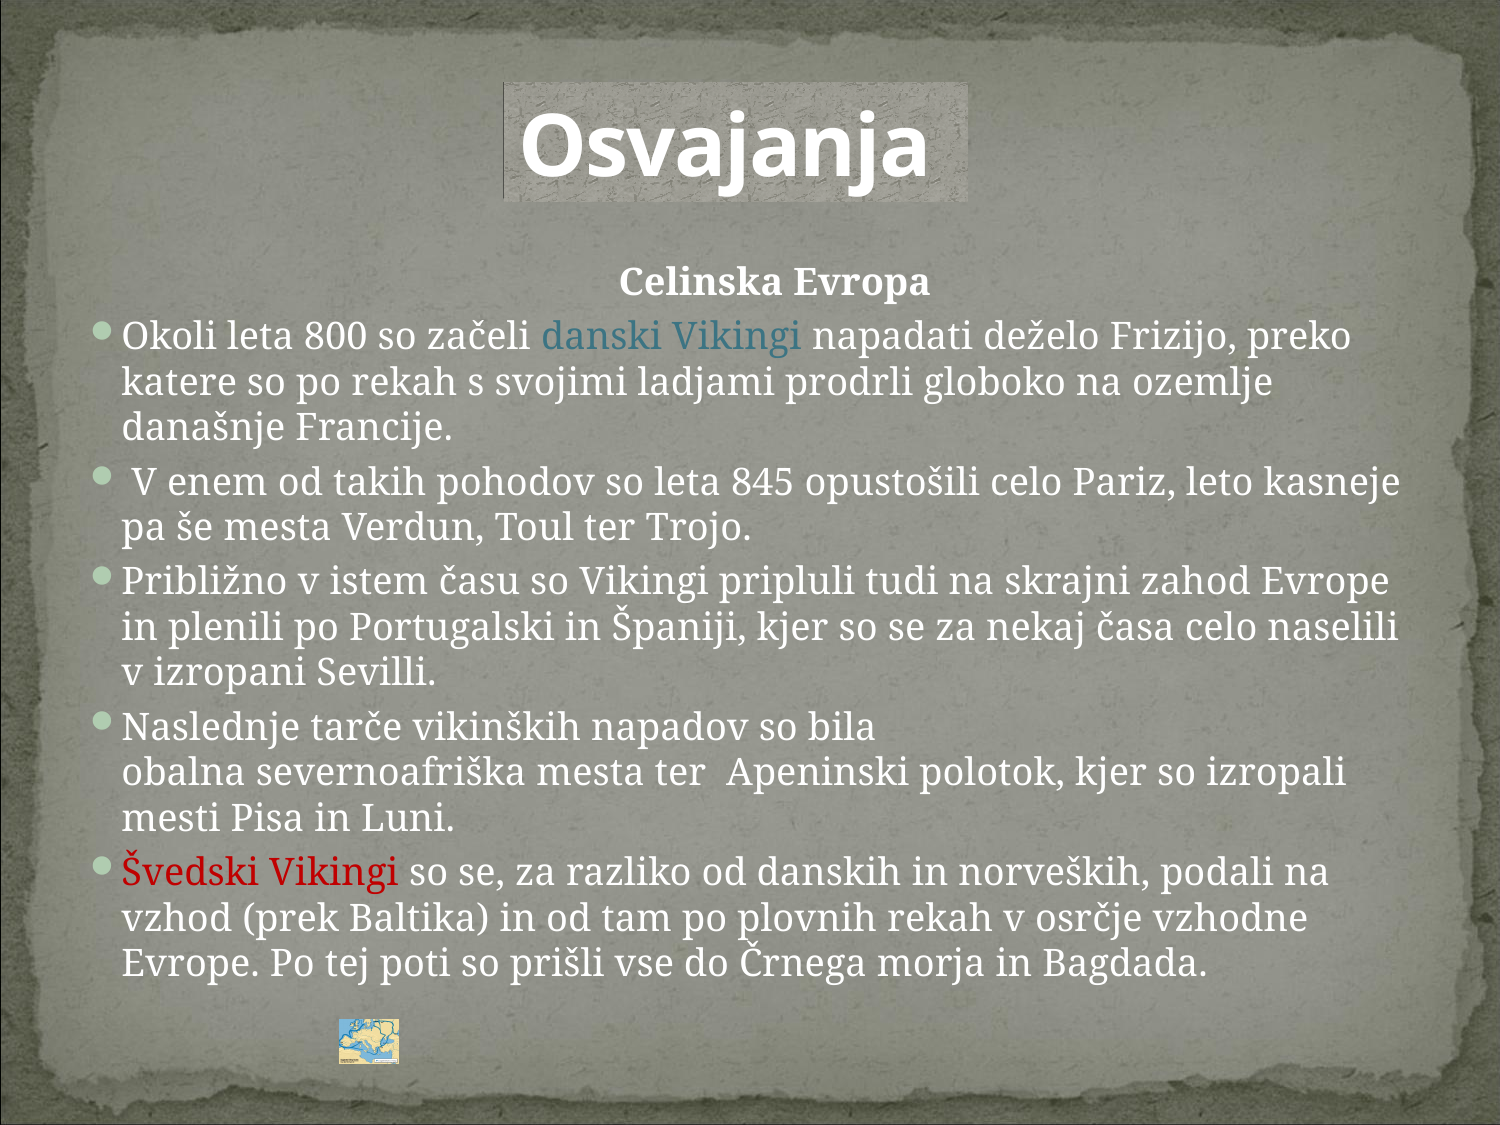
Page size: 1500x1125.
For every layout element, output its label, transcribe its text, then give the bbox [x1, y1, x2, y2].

title Osvajanja [503, 82, 968, 202]
list Celinska Evropa Okoli leta 800 so začeli danski Vikingi napadati deželo Frizijo, preko katere so po rekah s svojimi ladjami prodrli globoko na ozemlje današnje Francije. V enem od takih pohodov so leta 845 opustošili celo Pariz, leto kasneje pa še mesta Verdun, Toul ter Trojo. Približno v istem času so Vikingi pripluli tudi na skrajni zahod Evrope in plenili po Portugalski in Španiji, kjer so se za nekaj časa celo naselili v izropani Sevilli. Naslednje tarče vikinških napadov so bila obalna severnoafriška mesta ter Apeninski polotok, kjer so izropali mesti Pisa in Luni. Švedski Vikingi so se, za razliko od danskih in norveških, podali na vzhod (prek Baltika) in od tam po plovnih rekah v osrčje vzhodne Evrope. Po tej poti so prišli vse do Črnega morja in Bagdada. [75, 249, 1425, 1000]
picture [0, 0, 1500, 1125]
